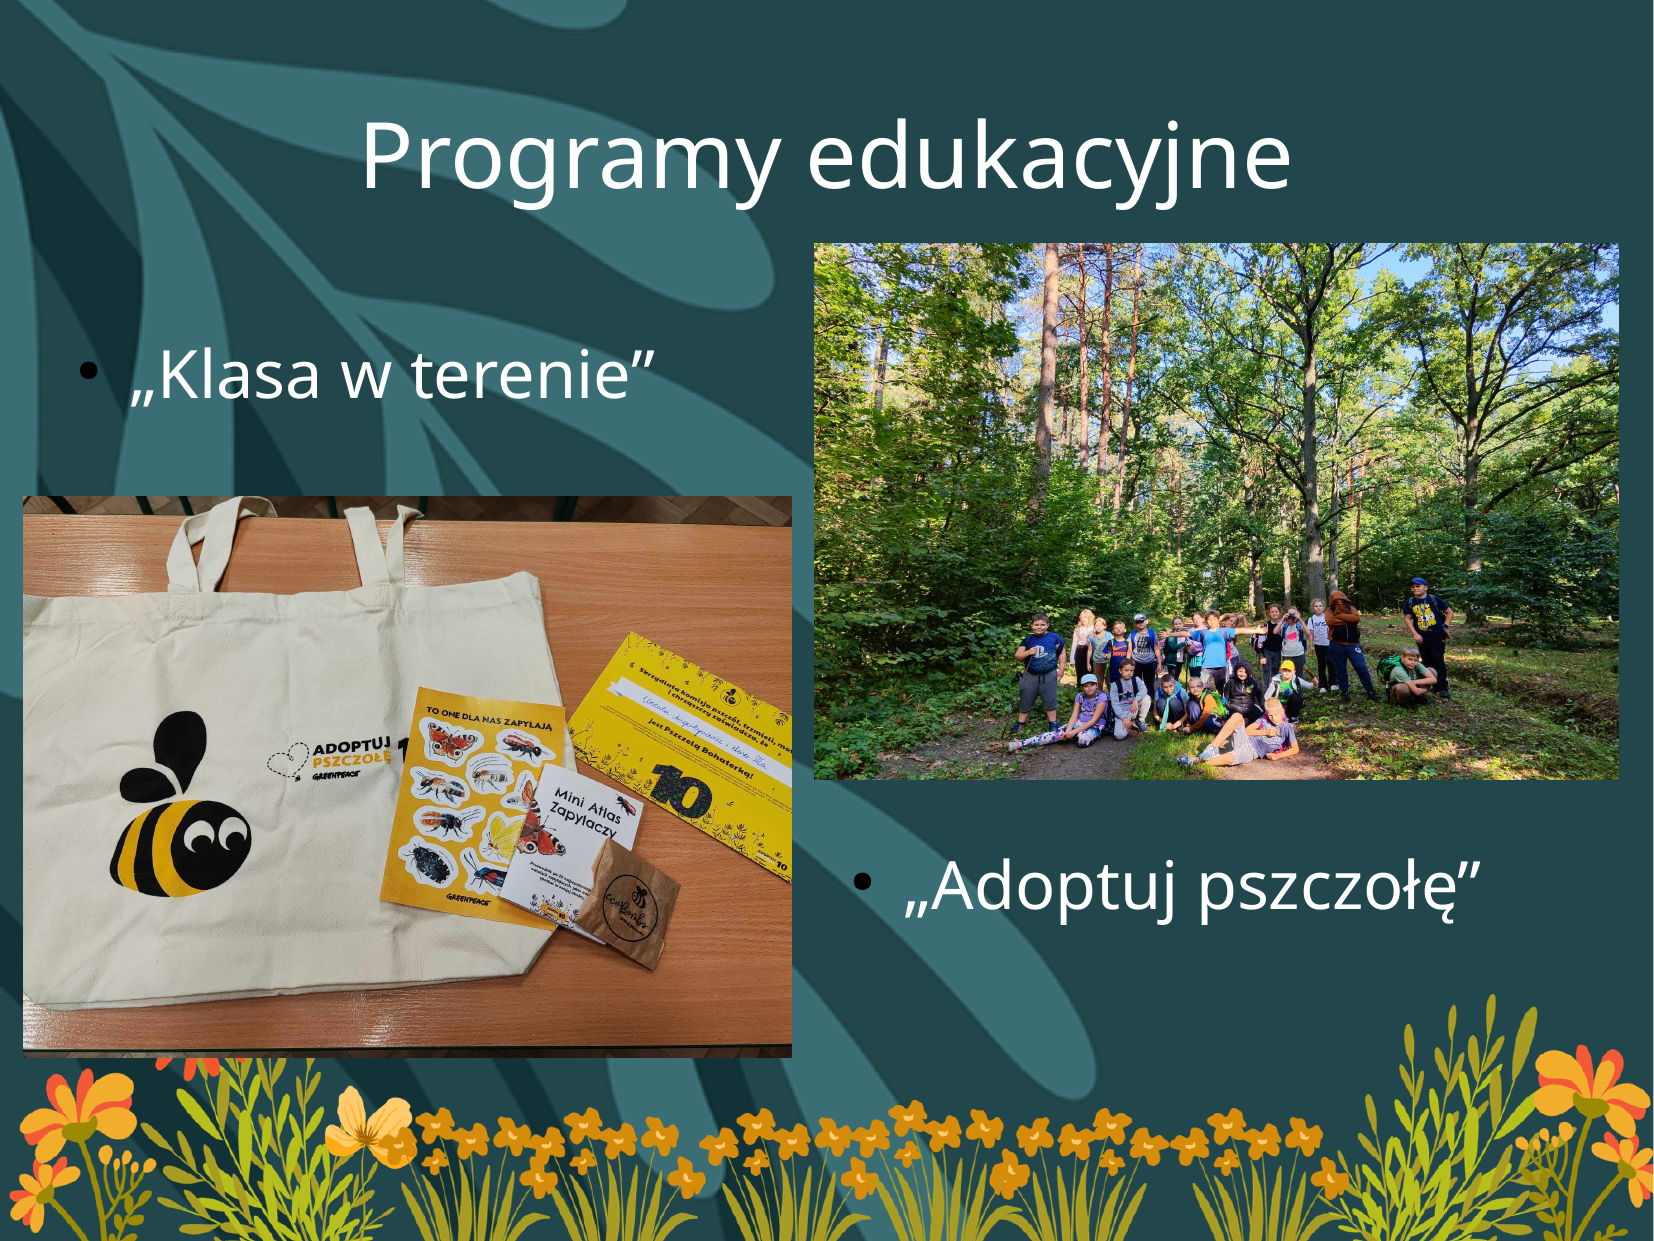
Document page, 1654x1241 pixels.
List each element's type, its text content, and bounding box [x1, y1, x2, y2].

list „Klasa w terenie” [59, 327, 786, 496]
list „Adoptuj pszczołę” [832, 837, 1560, 1229]
picture [0, 0, 1654, 1241]
title Programy edukacyjne [82, 49, 1571, 257]
